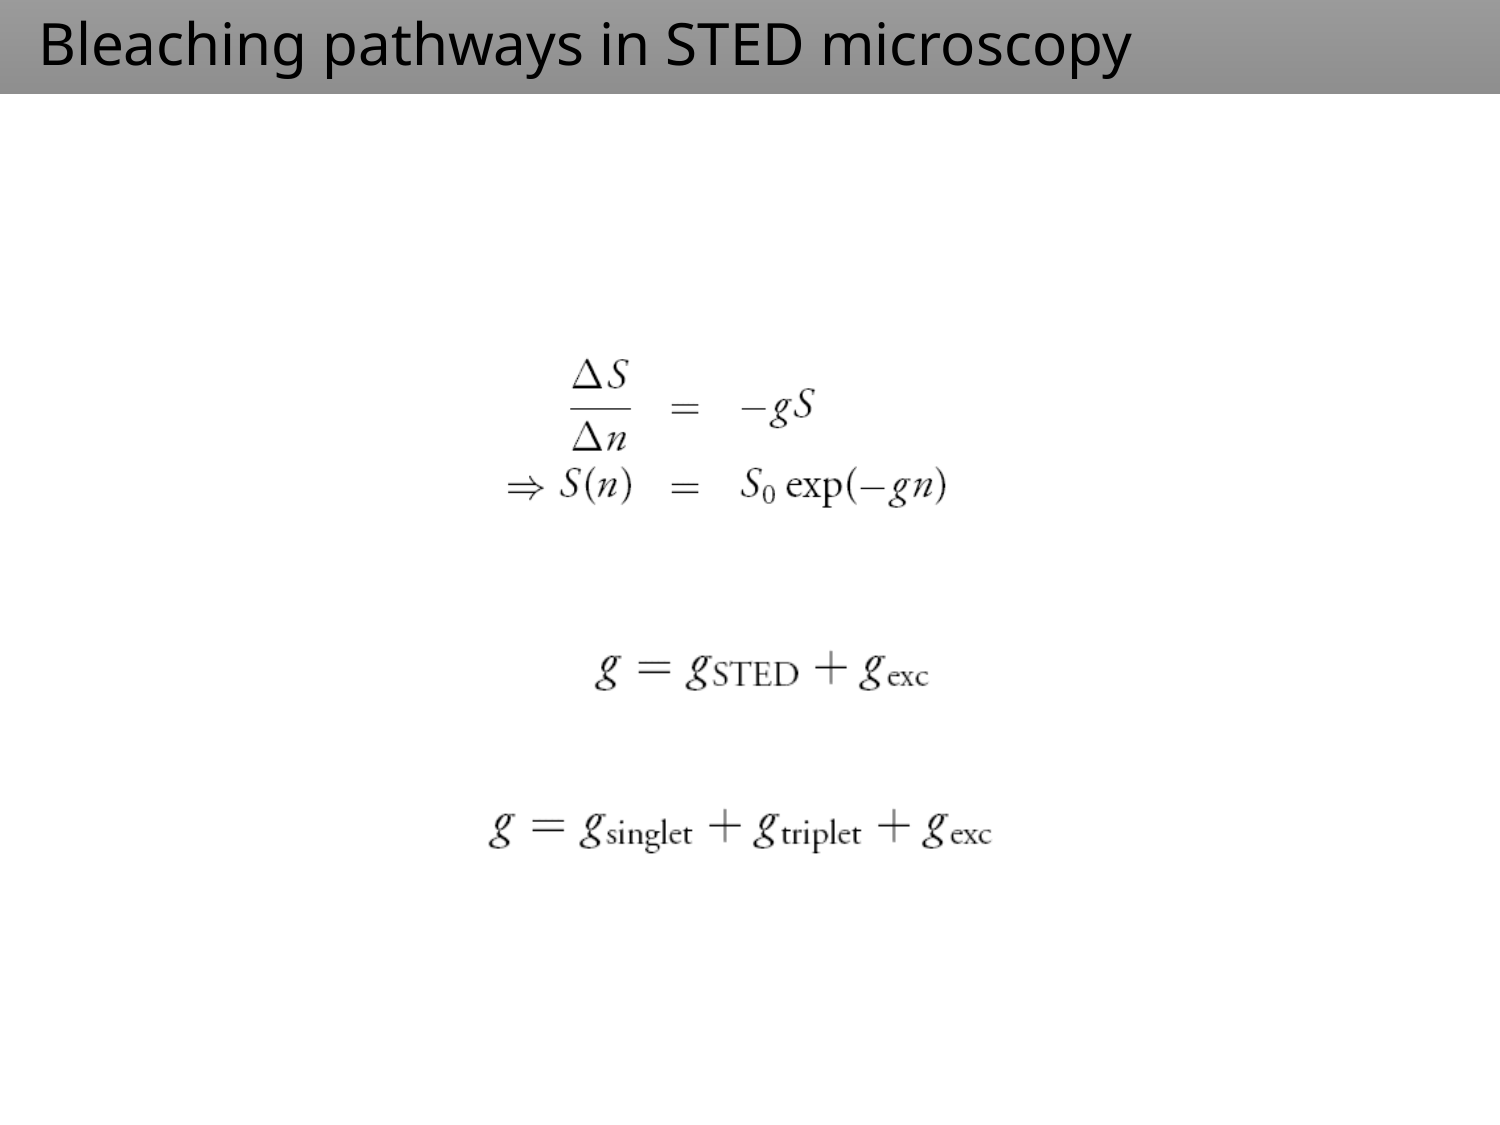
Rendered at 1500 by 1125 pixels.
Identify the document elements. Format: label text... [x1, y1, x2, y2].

title Bleaching pathways in STED microscopy [23, 0, 1477, 94]
list In STED microscopy the depletion beam can lead to substantial additional bleaching if the STED wavelength matches the absorption band If successive images of the same area of a sample are recorded, then the recorded signal S decreases by a factor g between n scans. To account for the fact that there are two different light pulses involved, g is split up into STED and excitation induced bleaching coefficients: Assuming further that STED-induced bleaching can happen from the higher excited singlet (Sn) and triplet states (Tn) the total bleaching coefficient can be written as At repetition rates of 80MHz, the triplet lifetime is much larger than the time between two laser pulses. Therefore, gtriplet should be independent of the delay d between the STED and the excitation pulse d, and is gsinglet is proportional to the number N1 of molecules in the short-lived S1 state S1 state. [0, 123, 1500, 888]
picture [525, 637, 961, 713]
